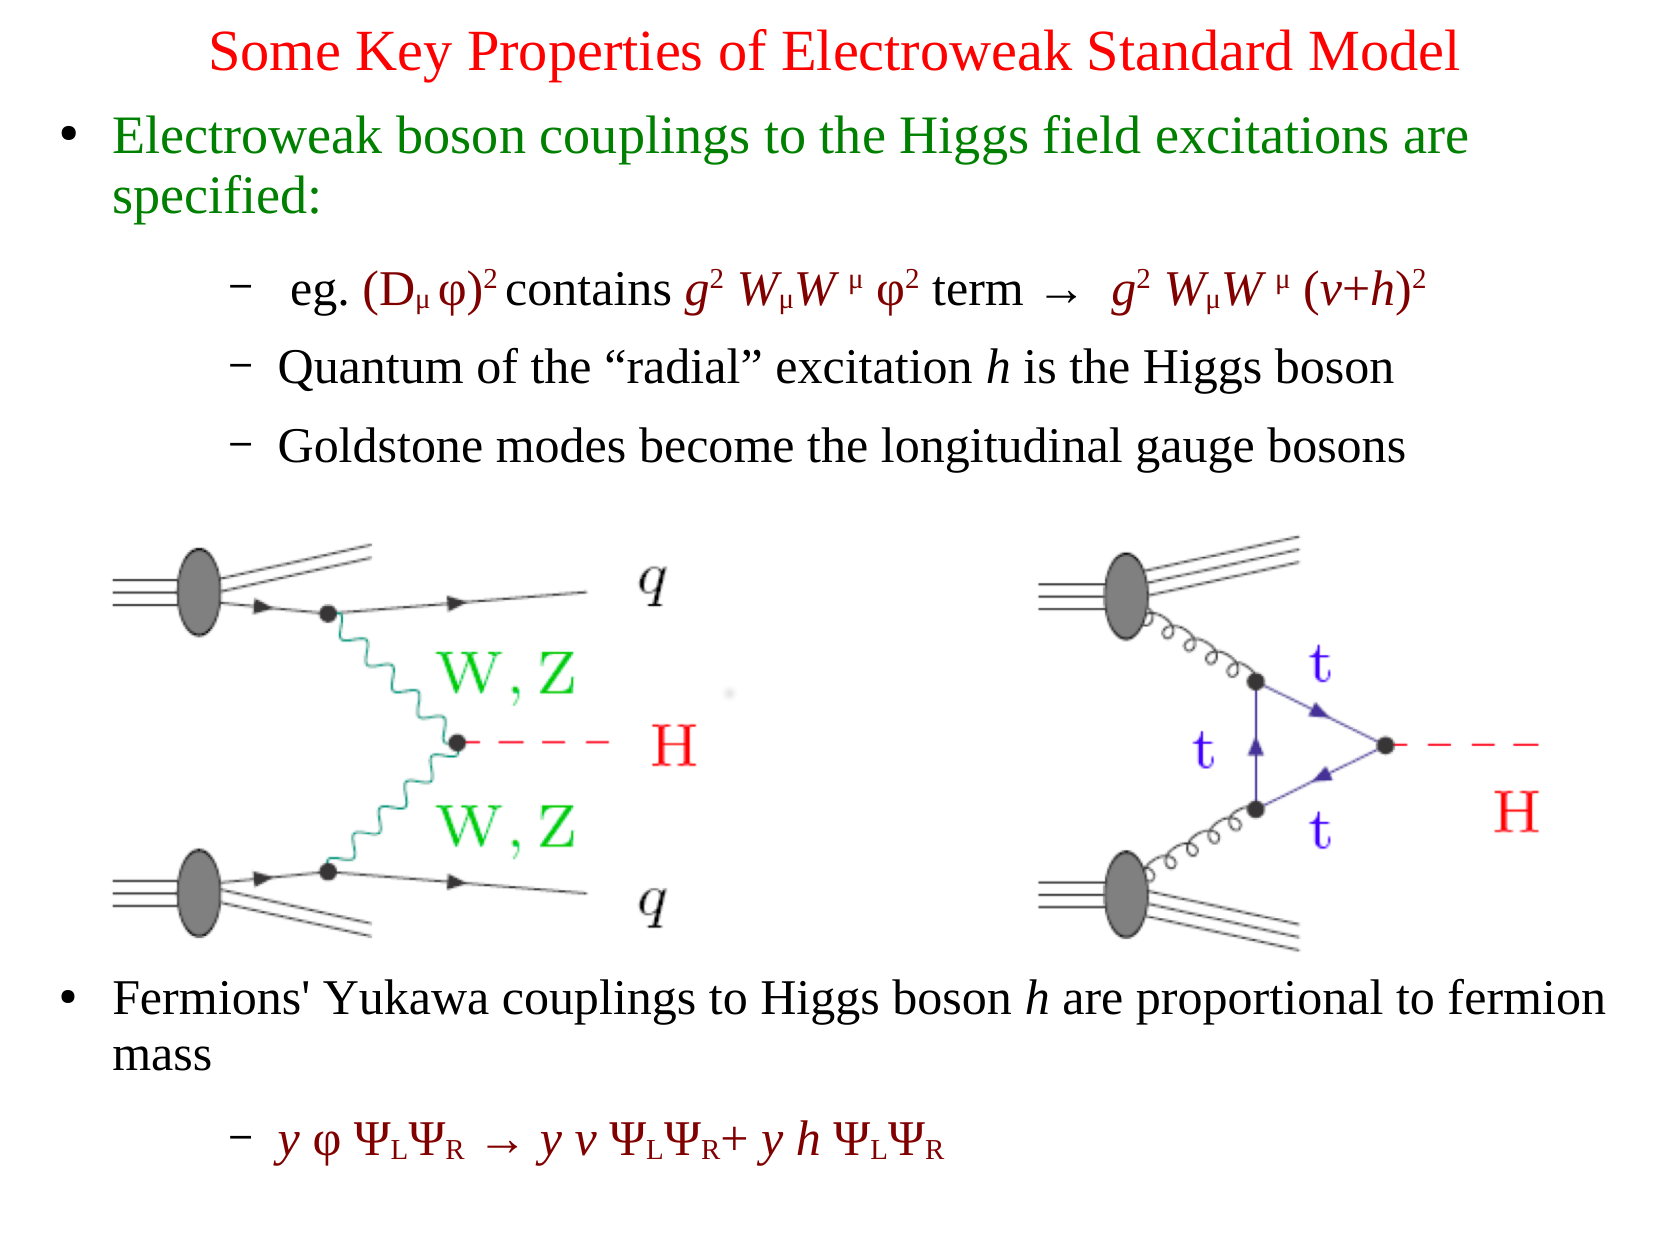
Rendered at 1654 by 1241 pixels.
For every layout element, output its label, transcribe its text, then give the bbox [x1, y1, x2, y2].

list Electroweak boson couplings to the Higgs field excitations are specified: eg. (Dμ φ)2 contains g2 WμW μ φ2 term → g2 WμW μ (v+h)2 Quantum of the “radial” excitation h is the Higgs boson Goldstone modes become the longitudinal gauge bosons Fermions' Yukawa couplings to Higgs boson h are proportional to fermion mass y φ ΨLΨR → y v ΨLΨR+ y h ΨLΨR [41, 104, 1635, 1201]
picture [86, 526, 741, 963]
picture [986, 509, 1587, 964]
title Some Key Properties of Electroweak Standard Model [128, 0, 1541, 104]
